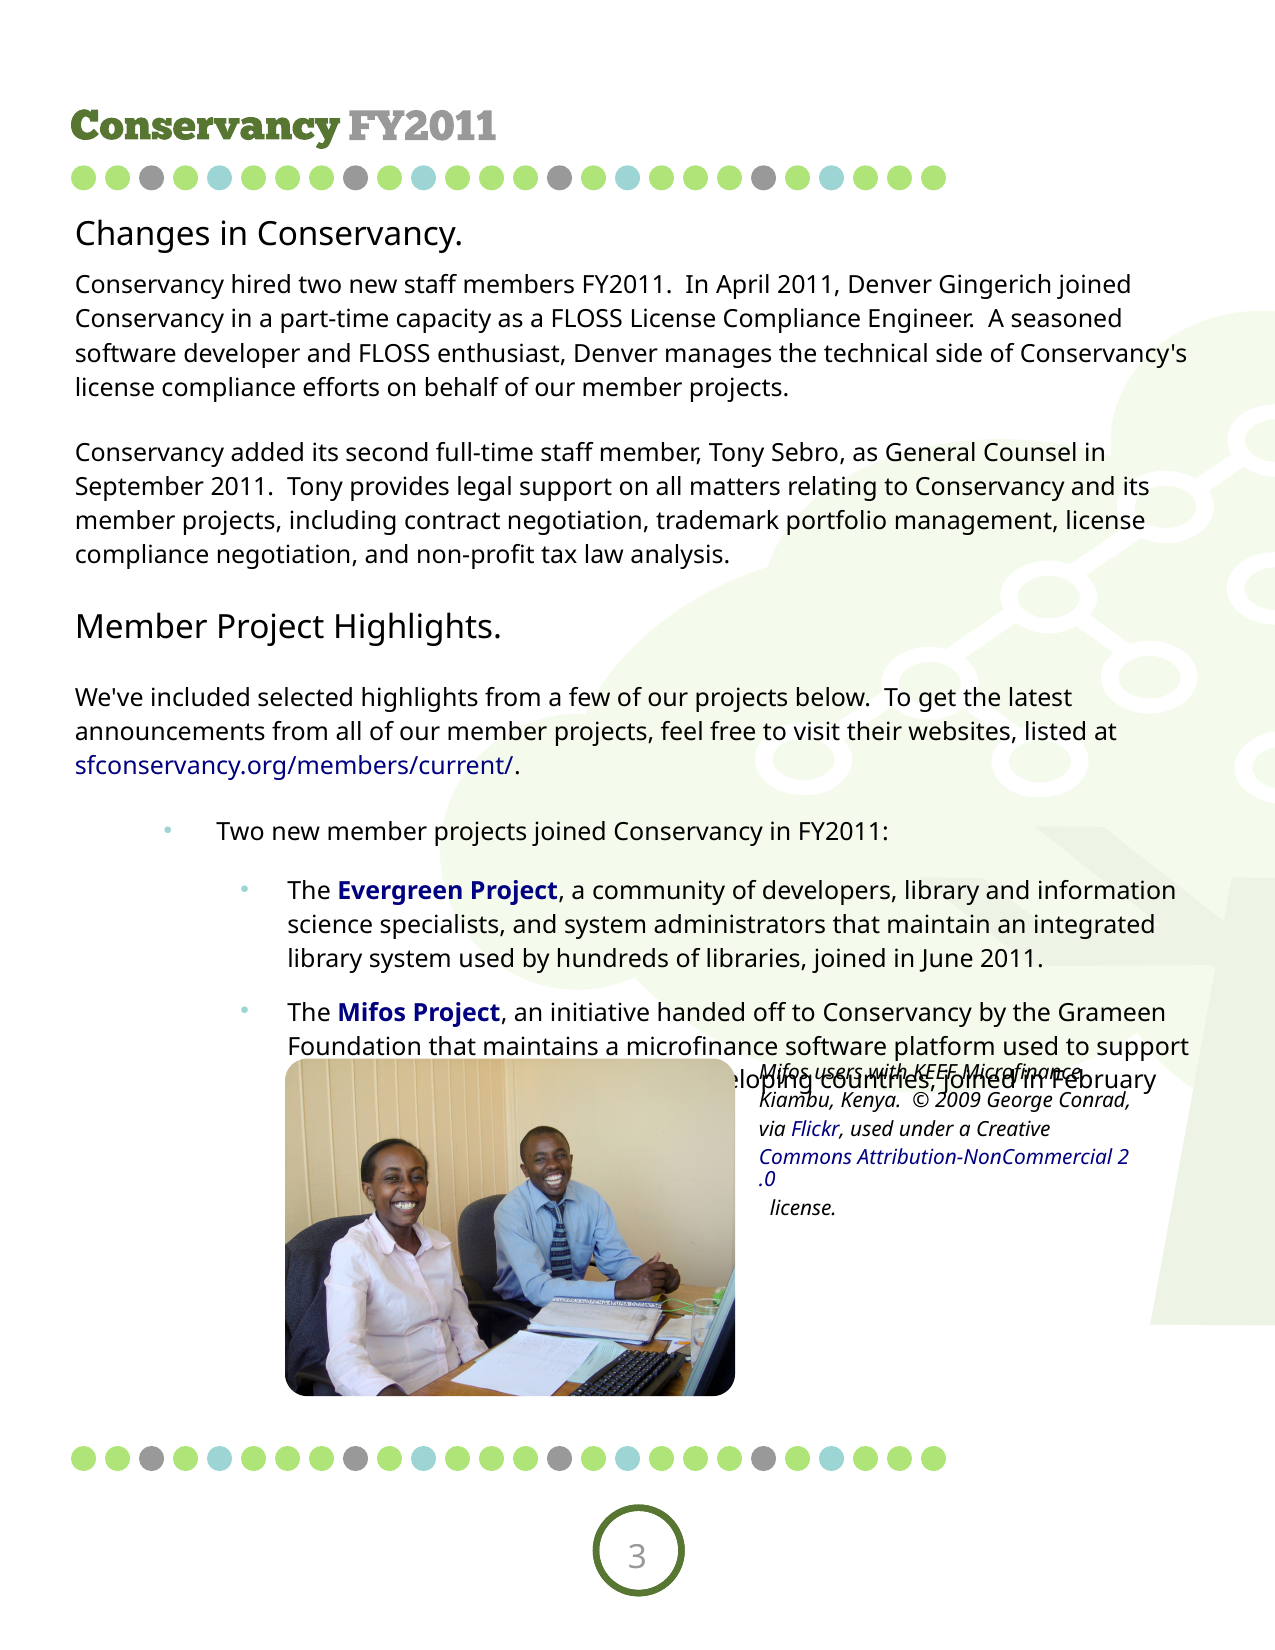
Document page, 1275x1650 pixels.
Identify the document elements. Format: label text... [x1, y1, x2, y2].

list Changes in Conservancy. Conservancy hired two new staff members FY2011. In April 2011, Denver Gingerich joined Conservancy in a part-time capacity as a FLOSS License Compliance Engineer. A seasoned software developer and FLOSS enthusiast, Denver manages the technical side of Conservancy's license compliance efforts on behalf of our member projects. Conservancy added its second full-time staff member, Tony Sebro, as General Counsel in September 2011. Tony provides legal support on all matters relating to Conservancy and its member projects, including contract negotiation, trademark portfolio management, license compliance negotiation, and non-profit tax law analysis. Member Project Highlights. We've included selected highlights from a few of our projects below. To get the latest announcements from all of our member projects, feel free to visit their websites, listed at sfconservancy.org/members/current/. Two new member projects joined Conservancy in FY2011: The Evergreen Project, a community of developers, library and information science specialists, and system administrators that maintain an integrated library system used by hundreds of libraries, joined in June 2011. The Mifos Project, an initiative handed off to Conservancy by the Grameen Foundation that maintains a microfinance software platform used to support economic developmental relief in developing countries, joined in February 2012. [74, 210, 1197, 1081]
text_box [285, 1058, 736, 1397]
text_box Mifos users with KEEF Microfinance, Kiambu, Kenya. © 2009 George Conrad, via Flickr, used under a Creative Commons Attribution-NonCommercial 2.0 license. [744, 1049, 1149, 1193]
